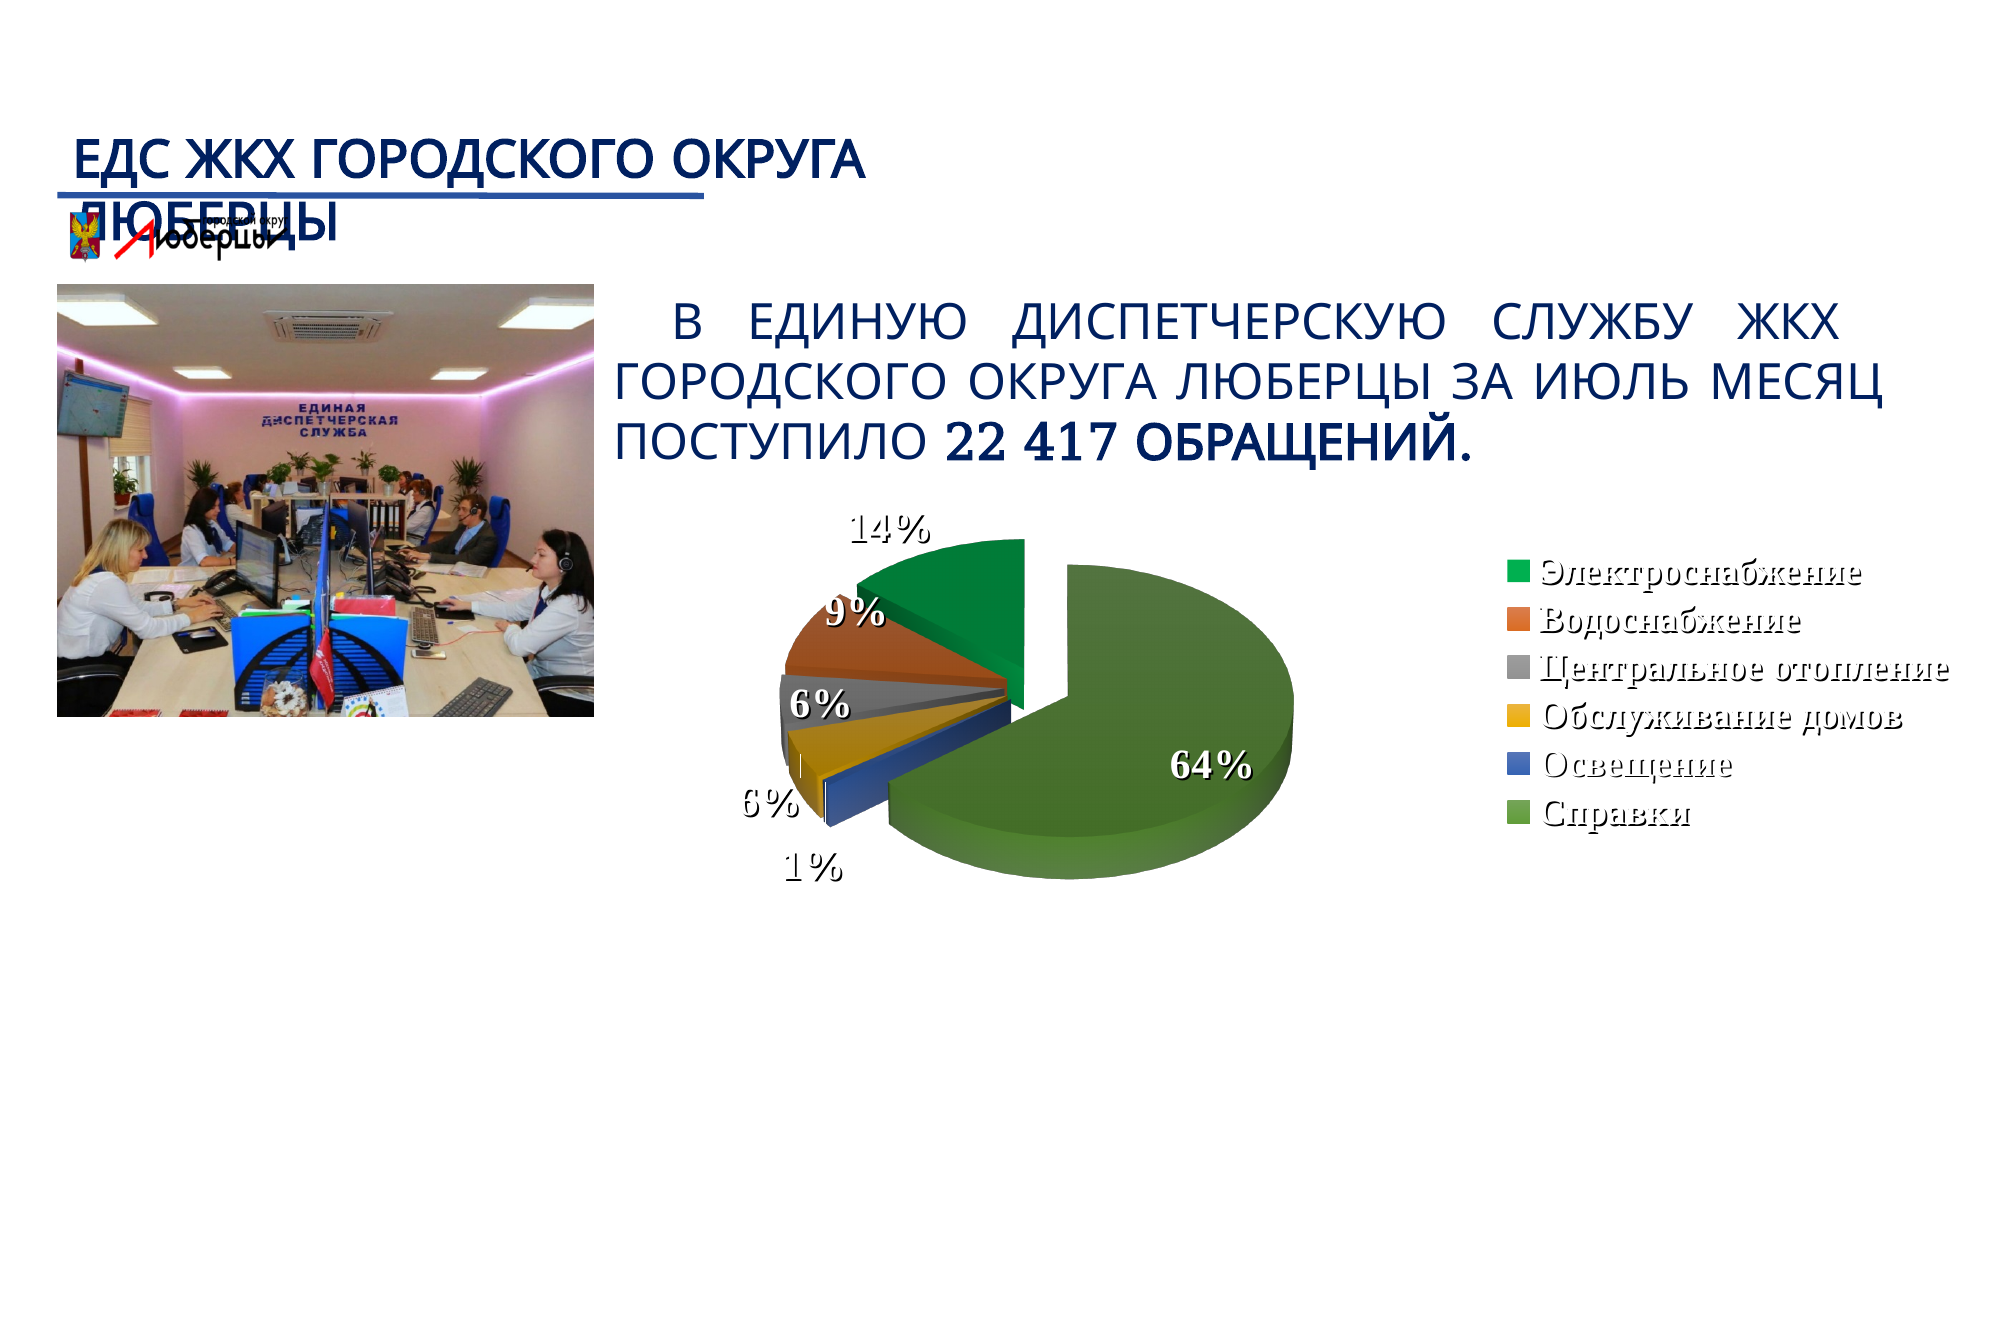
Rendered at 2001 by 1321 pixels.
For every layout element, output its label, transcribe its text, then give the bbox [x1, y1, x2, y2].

text_box ЕДС ЖКХ ГОРОДСКОГО ОКРУГА ЛЮБЕРЦЫ [57, 118, 1096, 258]
chart [512, 497, 2000, 1321]
text_box В ЕДИНУЮ ДИСПЕТЧЕРСКУЮ СЛУЖБУ ЖКХ ГОРОДСКОГО ОКРУГА ЛЮБЕРЦЫ ЗА ИЮЛЬ МЕСЯЦ ПОСТУПИЛО 22 417 ОБРАЩЕНИЙ. [598, 282, 1957, 477]
picture [57, 206, 301, 266]
picture [57, 284, 594, 718]
